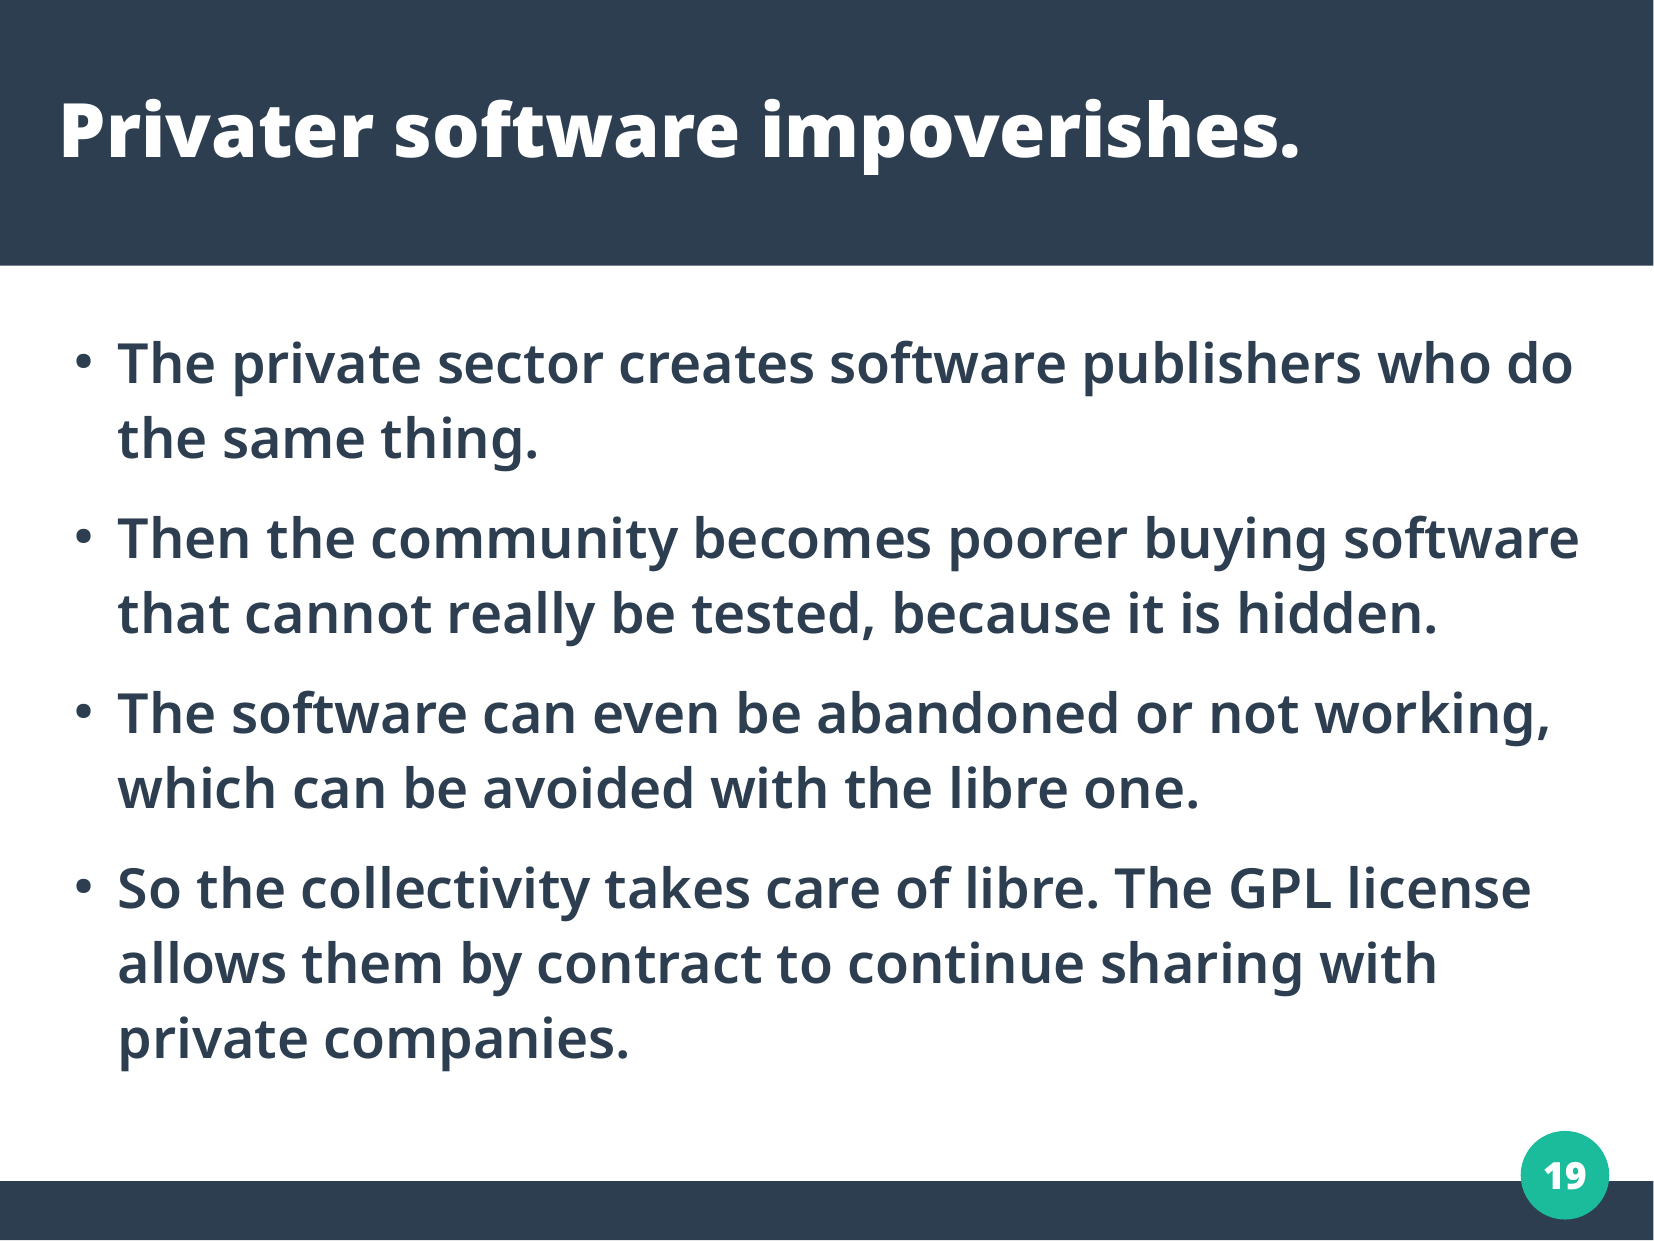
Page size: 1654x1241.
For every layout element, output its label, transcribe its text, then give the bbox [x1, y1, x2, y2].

list The private sector creates software publishers who do the same thing. Then the community becomes poorer buying software that cannot really be tested, because it is hidden. The software can even be abandoned or not working, which can be avoided with the libre one. So the collectivity takes care of libre. The GPL license allows them by contract to continue sharing with private companies. [59, 324, 1595, 1152]
title Privater software impoverishes. [59, 49, 1595, 207]
